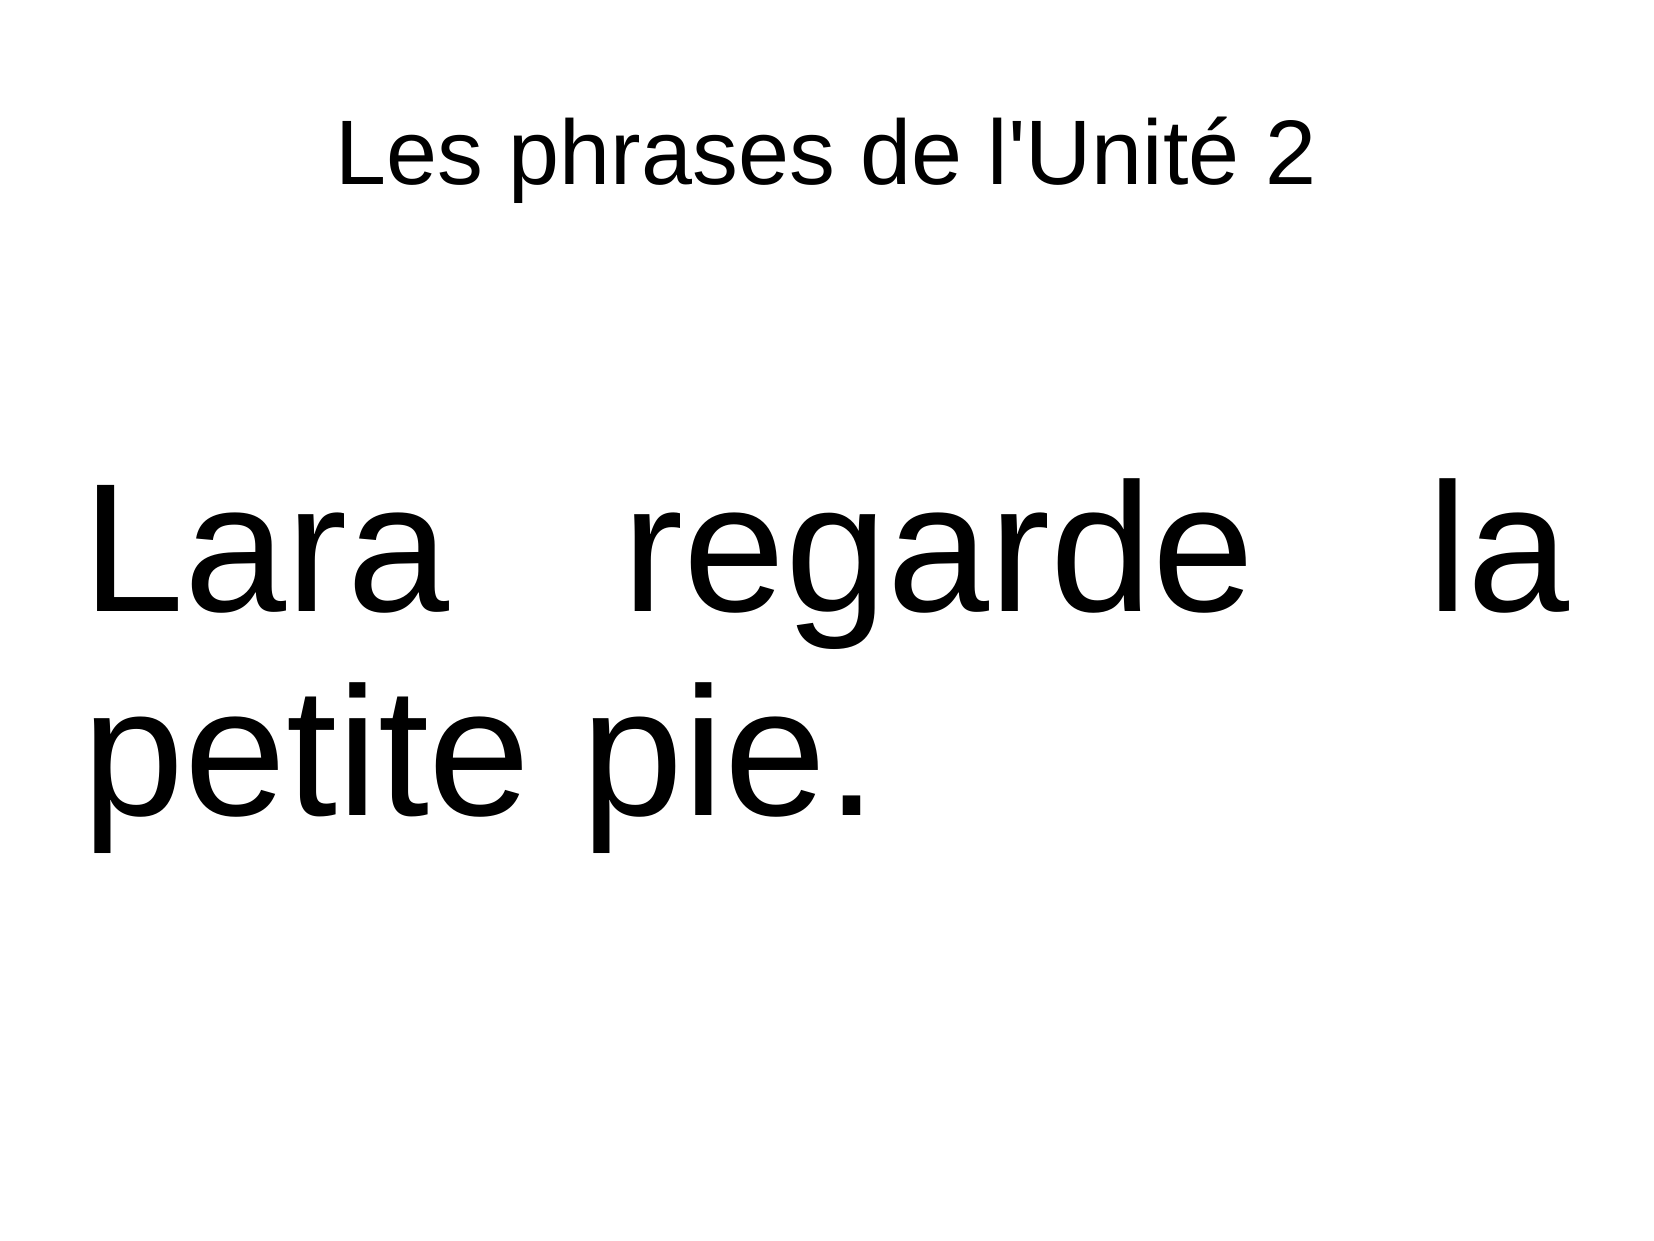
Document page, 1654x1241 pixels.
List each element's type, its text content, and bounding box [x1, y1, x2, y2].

subtitle Lara regarde la petite pie. [82, 290, 1571, 1010]
title Les phrases de l'Unité 2 [82, 49, 1571, 257]
